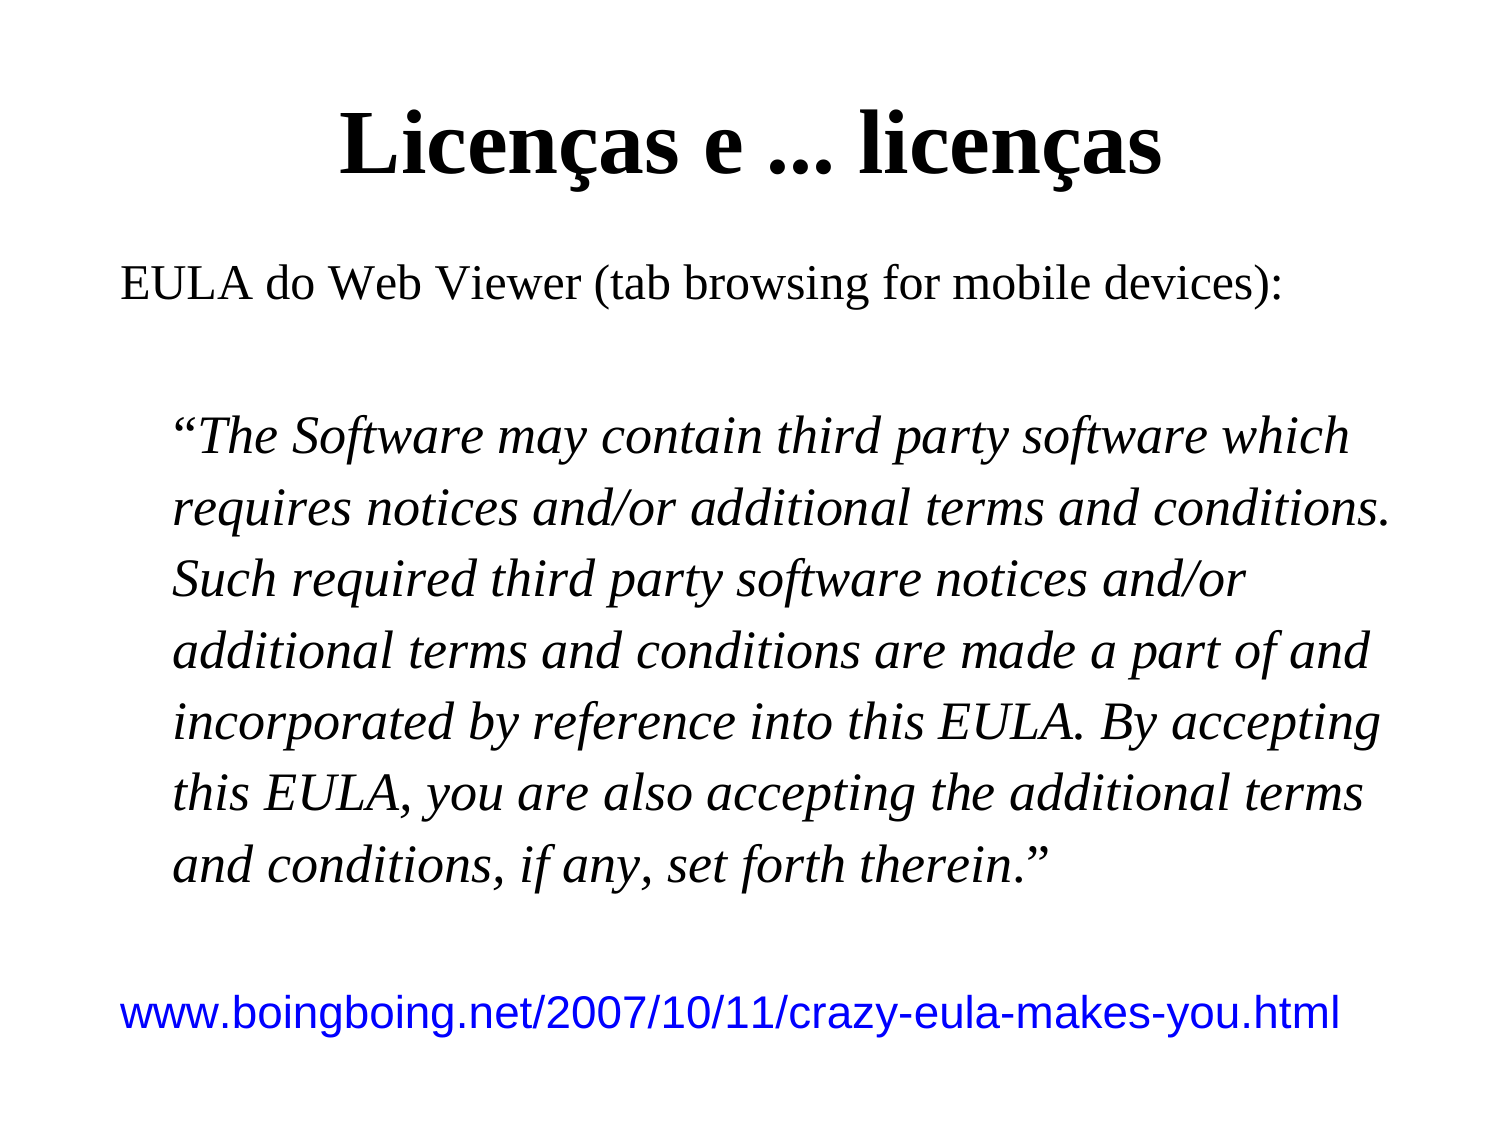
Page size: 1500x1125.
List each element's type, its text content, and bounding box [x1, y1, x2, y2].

title Licenças e ... licenças [87, 62, 1416, 223]
text_box EULA do Web Viewer (tab browsing for mobile devices): “The Software may contain third party software which requires notices and/or additional terms and conditions. Such required third party software notices and/or additional terms and conditions are made a part of and incorporated by reference into this EULA. By accepting this EULA, you are also accepting the additional terms and conditions, if any, set forth therein.” www.boingboing.net/2007/10/11/crazy-eula-makes-you.html [110, 244, 1417, 1039]
